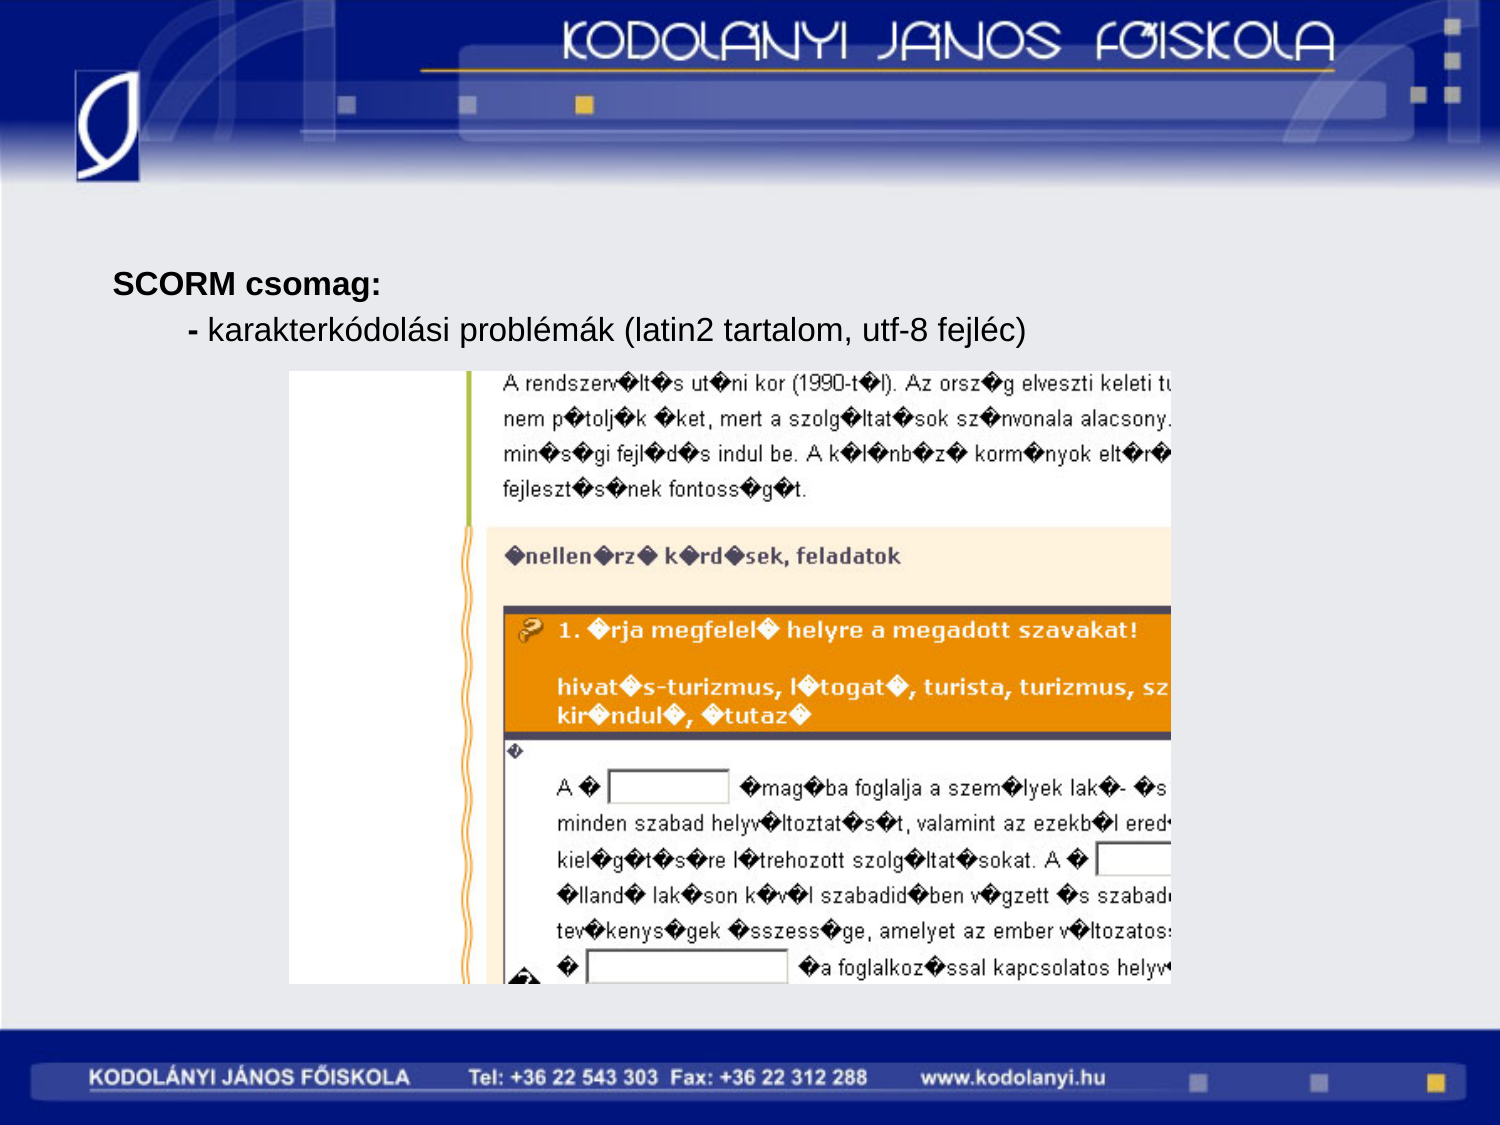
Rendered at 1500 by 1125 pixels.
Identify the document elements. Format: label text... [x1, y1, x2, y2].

picture [0, 0, 1500, 1125]
list SCORM csomag: - karakterkódolási problémák (latin2 tartalom, utf-8 fejléc) [112, 265, 1388, 1001]
